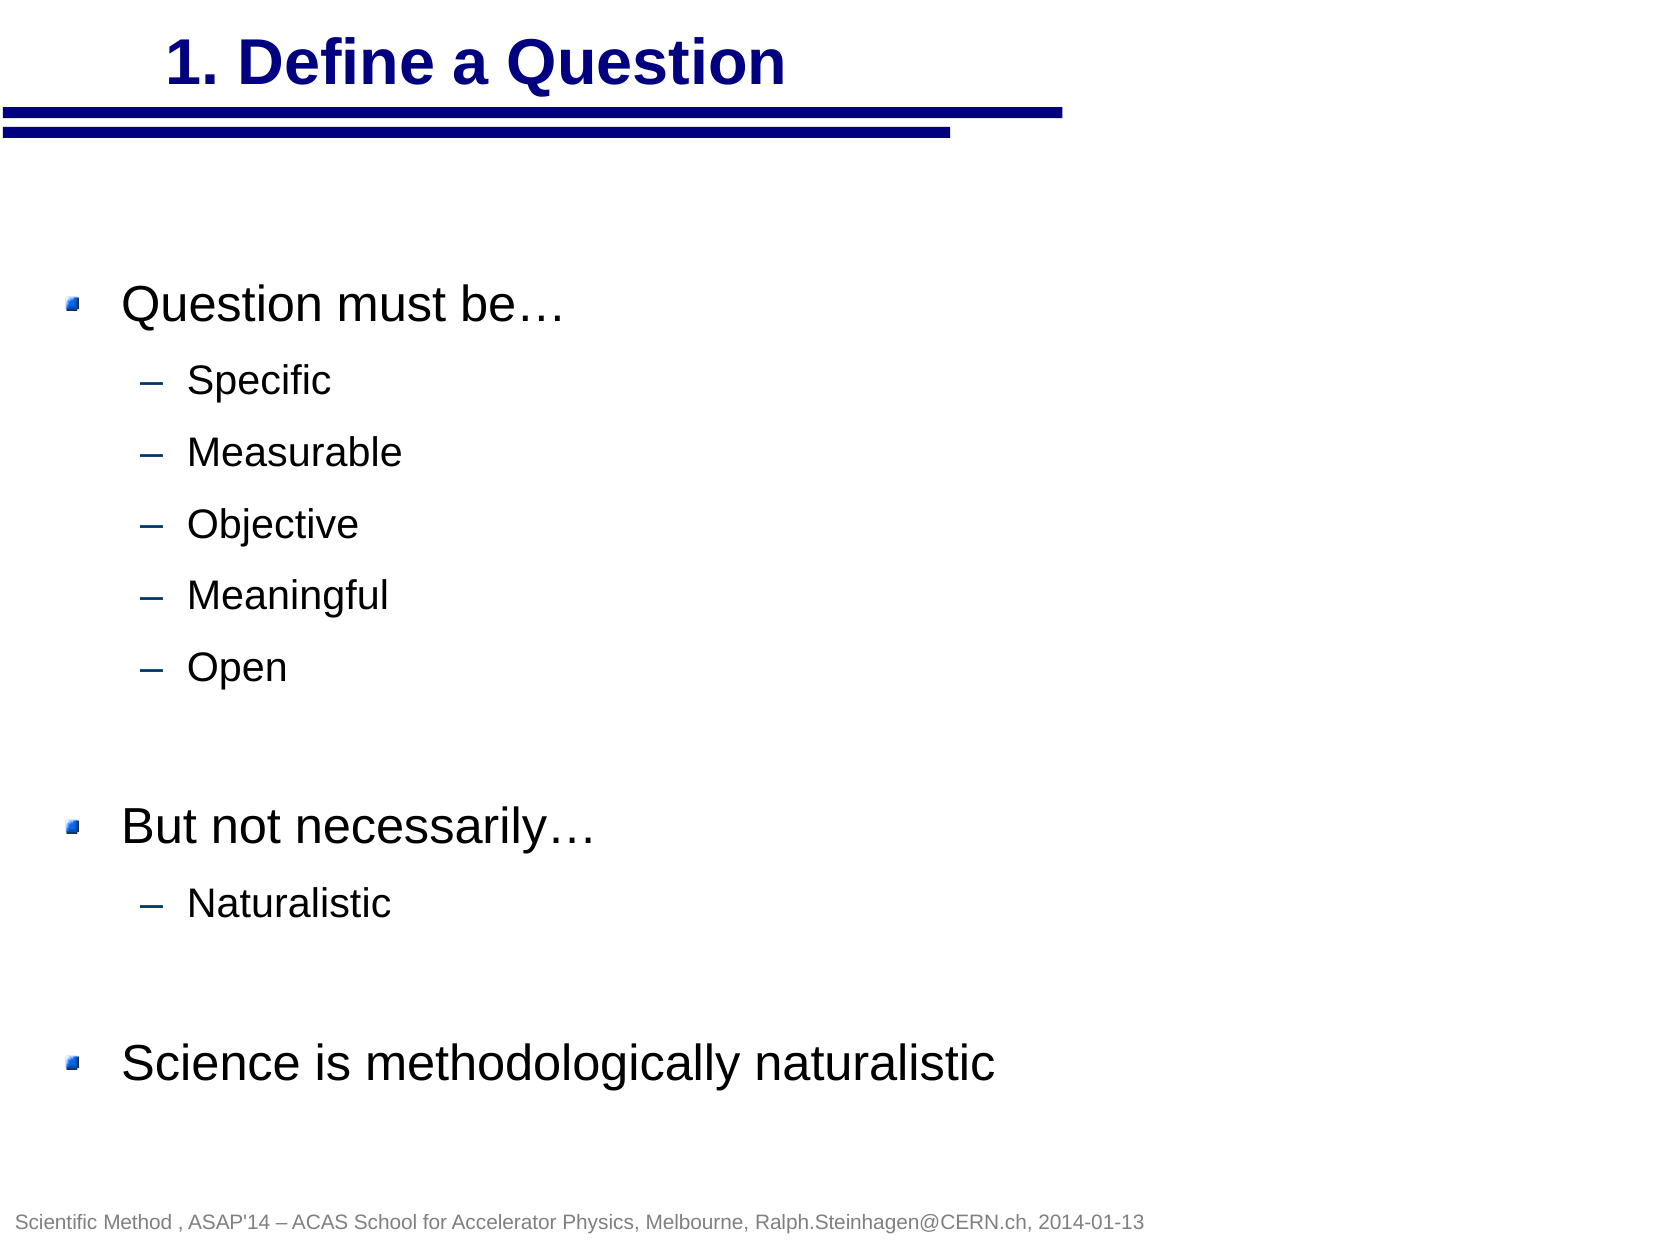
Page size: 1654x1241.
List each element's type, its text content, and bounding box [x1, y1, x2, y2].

title 1. Define a Question [165, 0, 1323, 124]
list Question must be… Specific Measurable Objective Meaningful Open But not necessarily… Naturalistic Science is methodologically naturalistic [65, 192, 1628, 1205]
